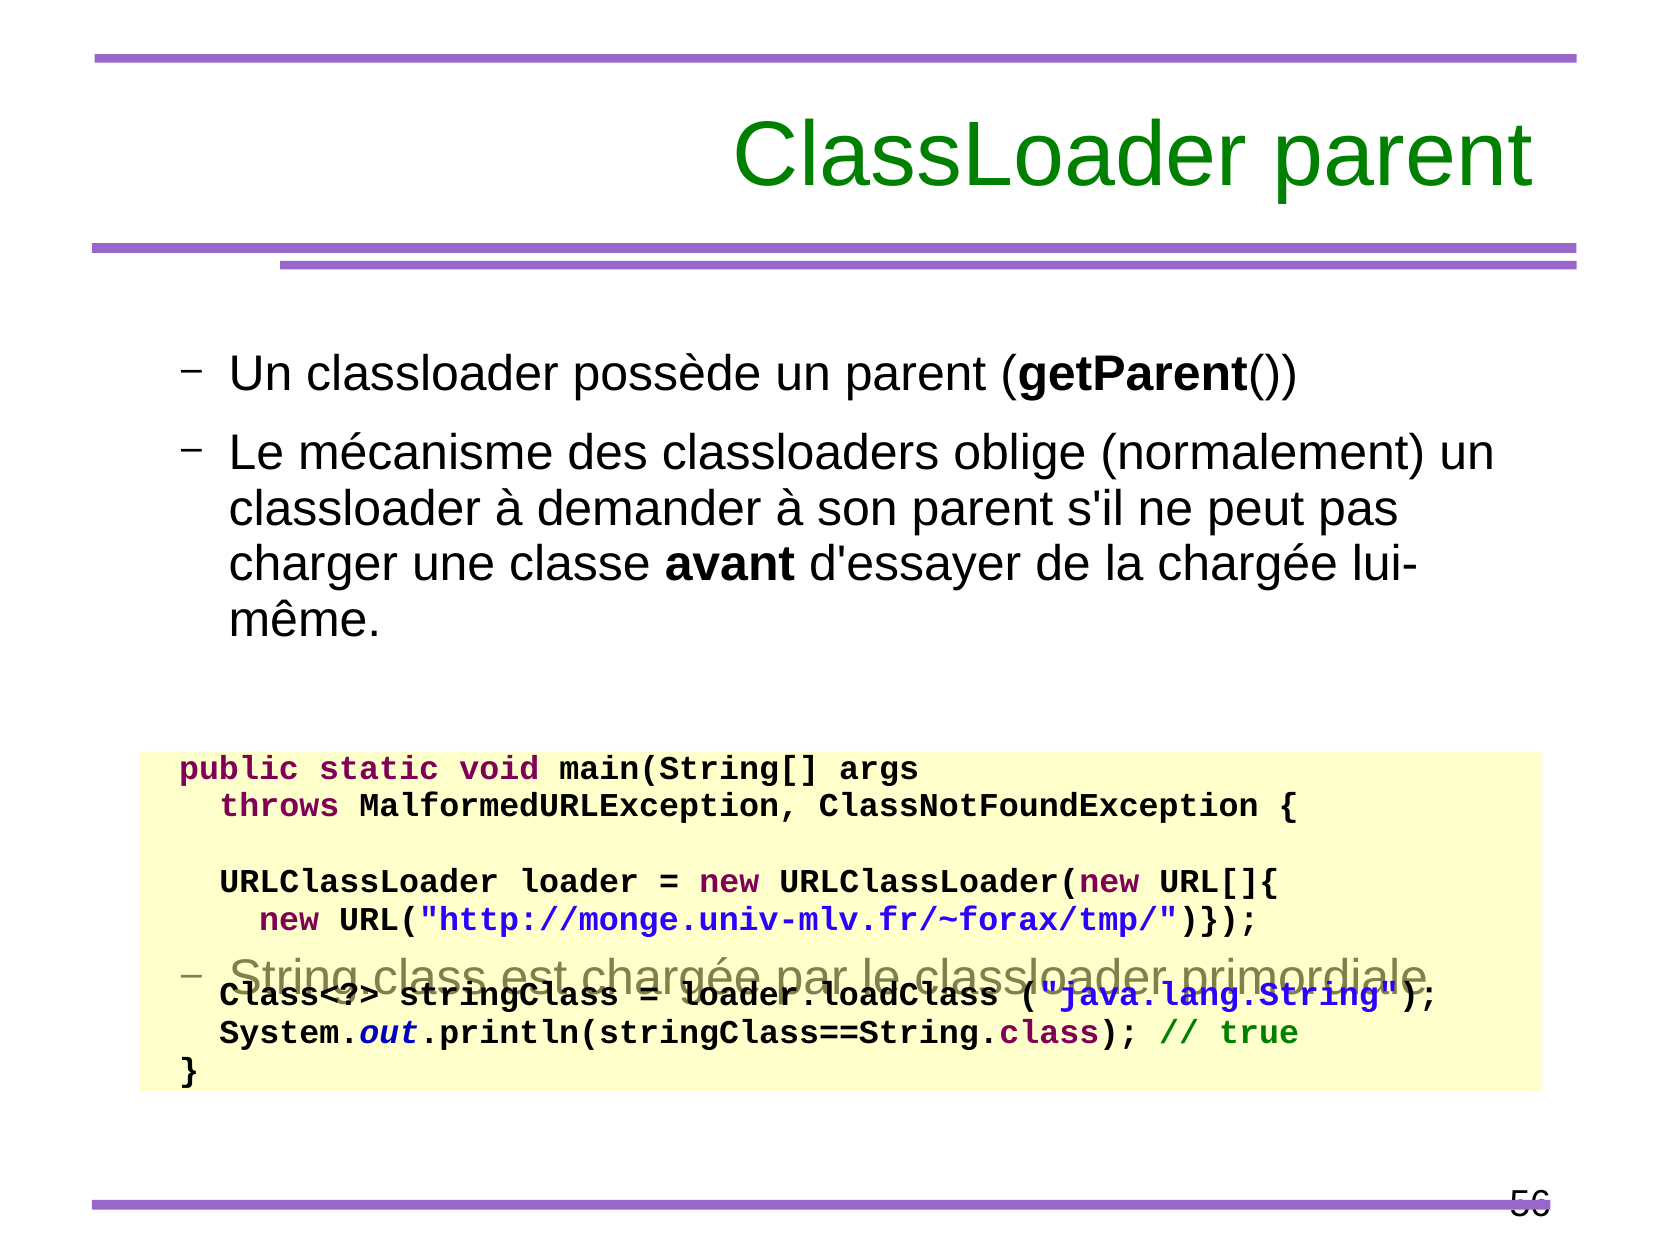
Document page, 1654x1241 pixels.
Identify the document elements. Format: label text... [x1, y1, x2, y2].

list Un classloader possède un parent (getParent()) Le mécanisme des classloaders oblige (normalement) un classloader à demander à son parent s'il ne peut pas charger une classe avant d'essayer de la chargée lui-même. String.class est chargée par le classloader primordiale [86, 344, 1567, 1006]
title ClassLoader parent [121, 49, 1534, 257]
text_box public static void main(String[] args throws MalformedURLException, ClassNotFoundException { URLClassLoader loader = new URLClassLoader(new URL[]{ new URL("http://monge.univ-mlv.fr/~forax/tmp/")}); Class<?> stringClass = loader.loadClass ("java.lang.String"); System.out.println(stringClass==String.class); // true } [139, 751, 1543, 1092]
